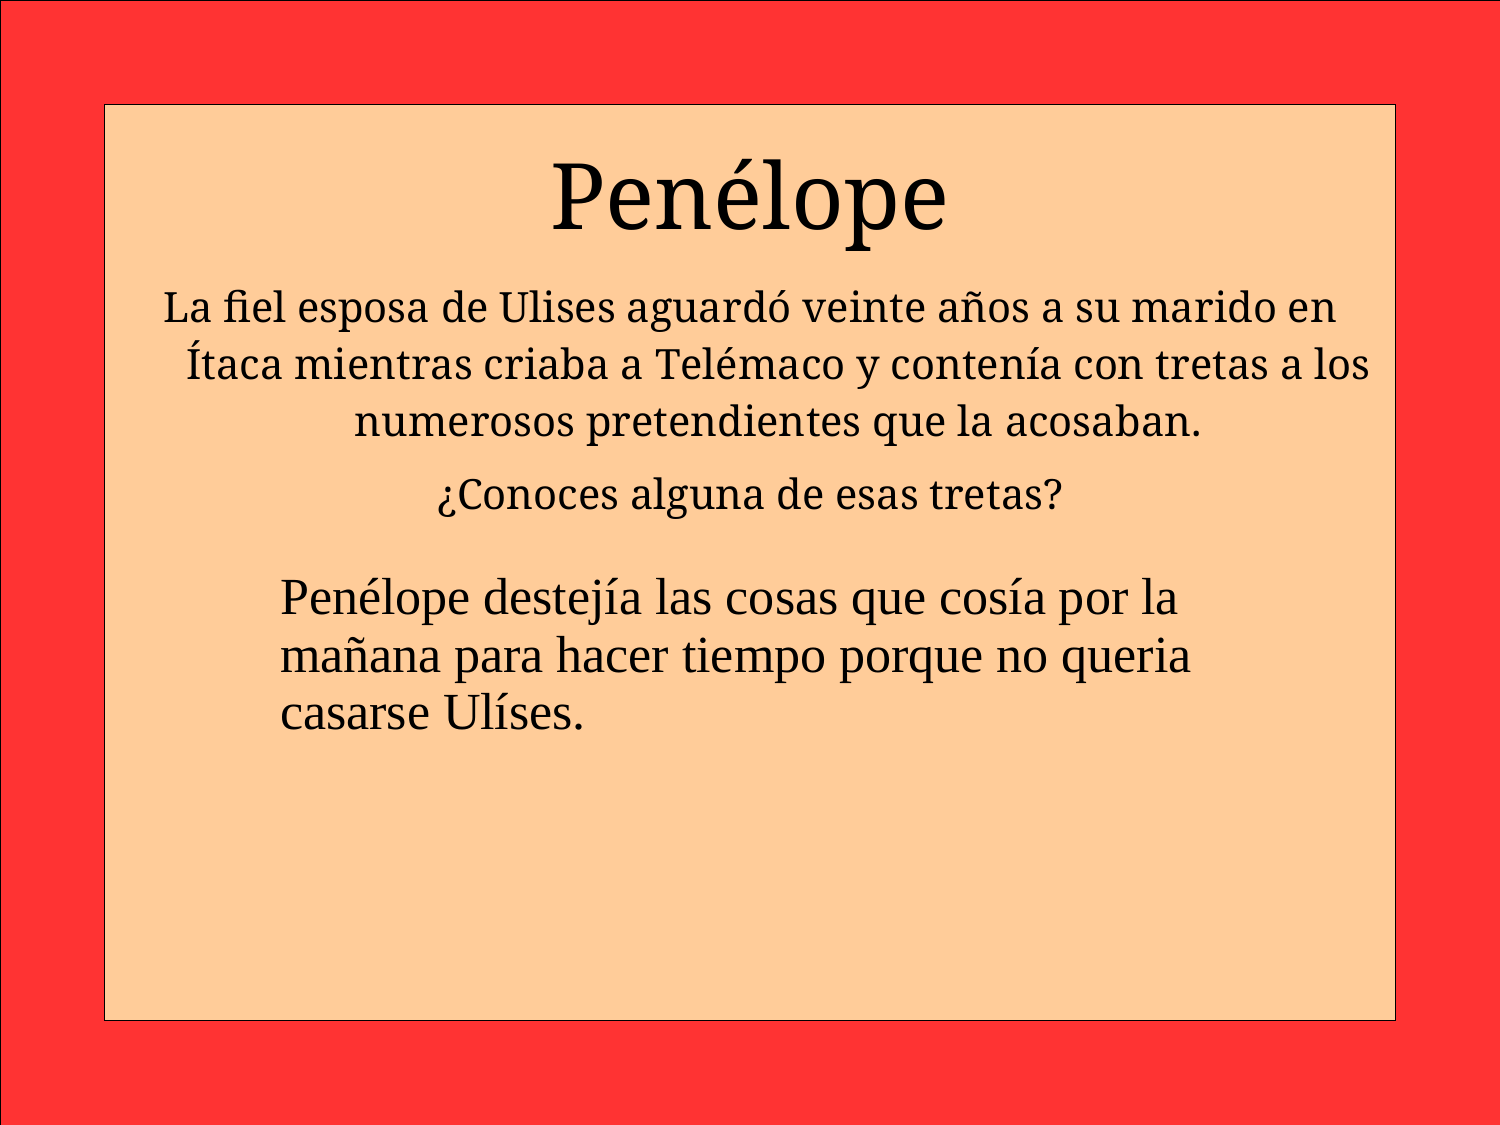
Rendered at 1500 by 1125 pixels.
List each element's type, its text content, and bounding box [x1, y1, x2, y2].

list La fiel esposa de Ulises aguardó veinte años a su marido en Ítaca mientras criaba a Telémaco y contenía con tretas a los numerosos pretendientes que la acosaban. ¿Conoces alguna de esas tretas? [112, 269, 1388, 945]
text_box Penélope destejía las cosas que cosía por la mañana para hacer tiempo porque no queria casarse Ulíses. [265, 561, 1241, 798]
text_box [0, 0, 1500, 1125]
title Penélope [112, 105, 1388, 269]
